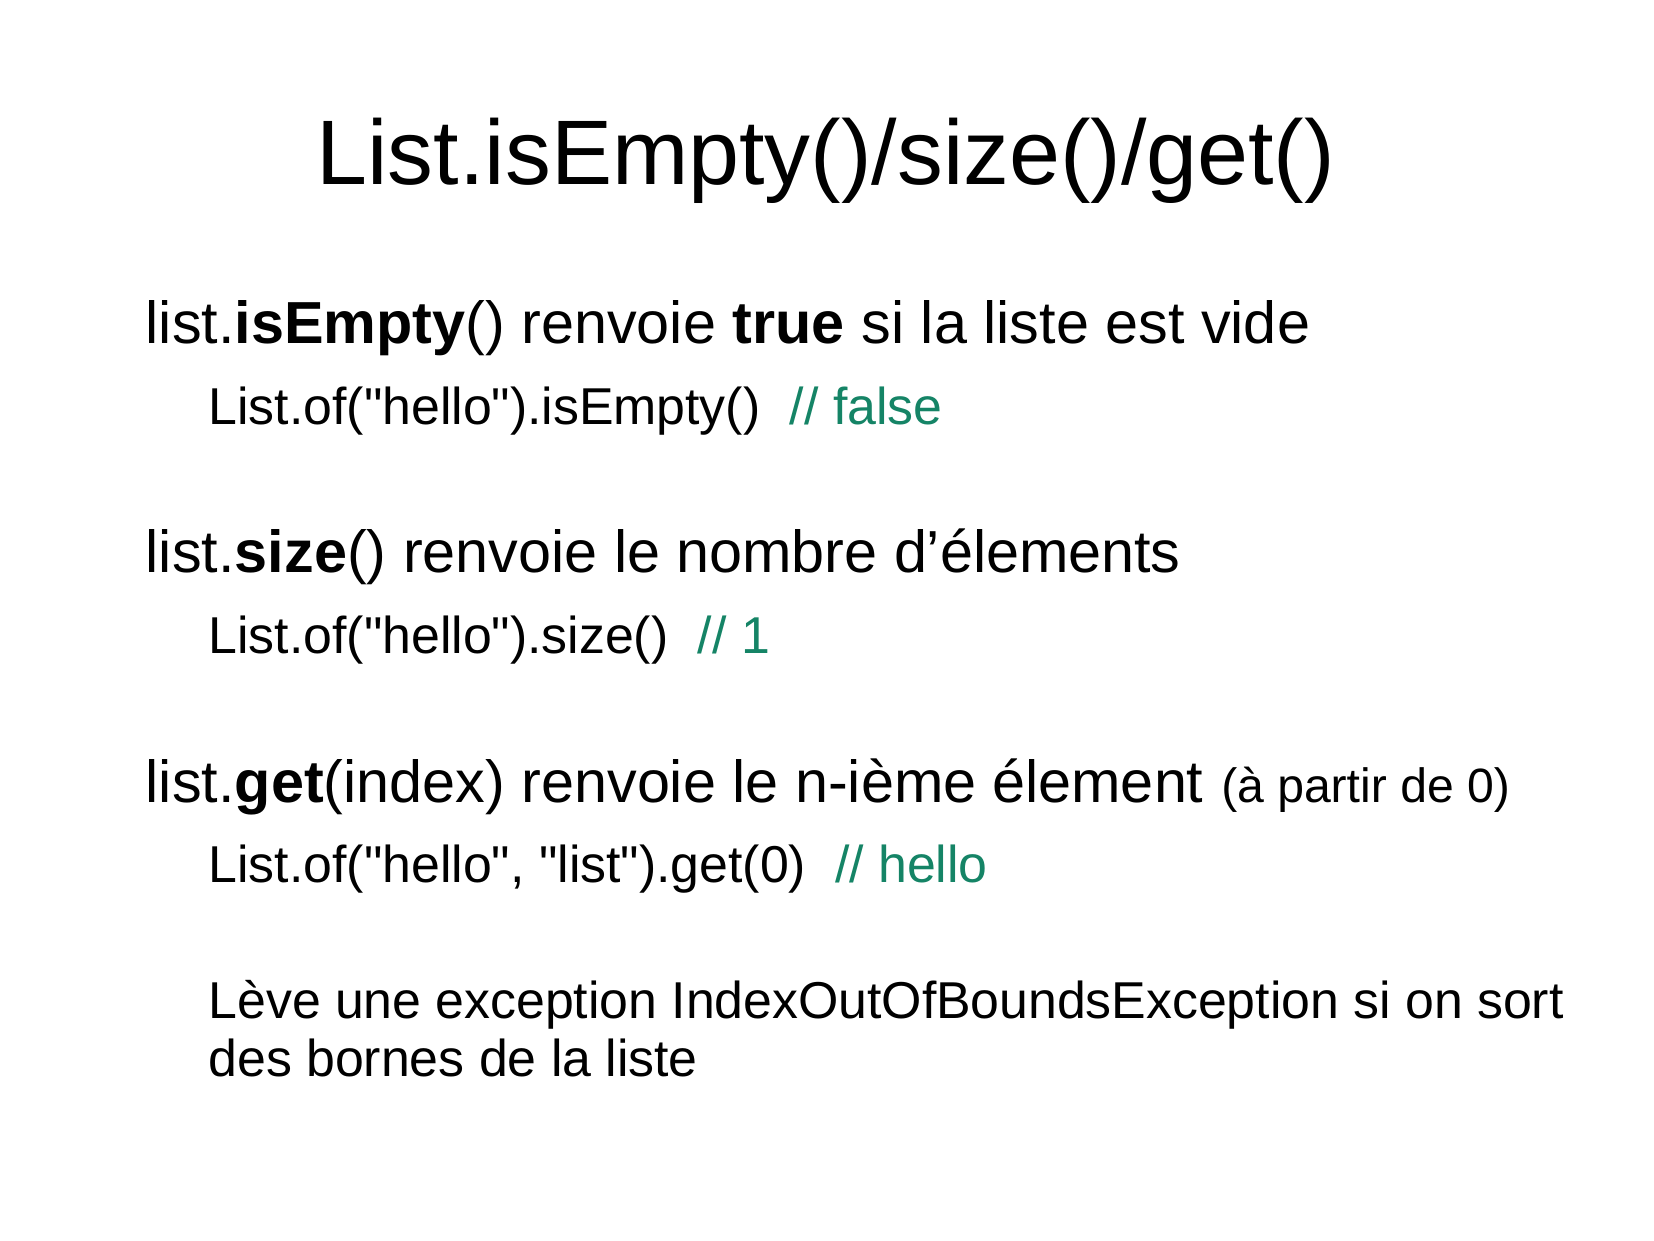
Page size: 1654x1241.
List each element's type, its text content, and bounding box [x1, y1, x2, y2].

title List.isEmpty()/size()/get() [82, 49, 1571, 257]
list list.isEmpty() renvoie true si la liste est vide List.of("hello").isEmpty() // false list.size() renvoie le nombre d’élements List.of("hello").size() // 1 list.get(index) renvoie le n-ième élement (à partir de 0) List.of("hello", "list").get(0) // hello Lève une exception IndexOutOfBoundsException si on sort des bornes de la liste [82, 290, 1571, 1096]
